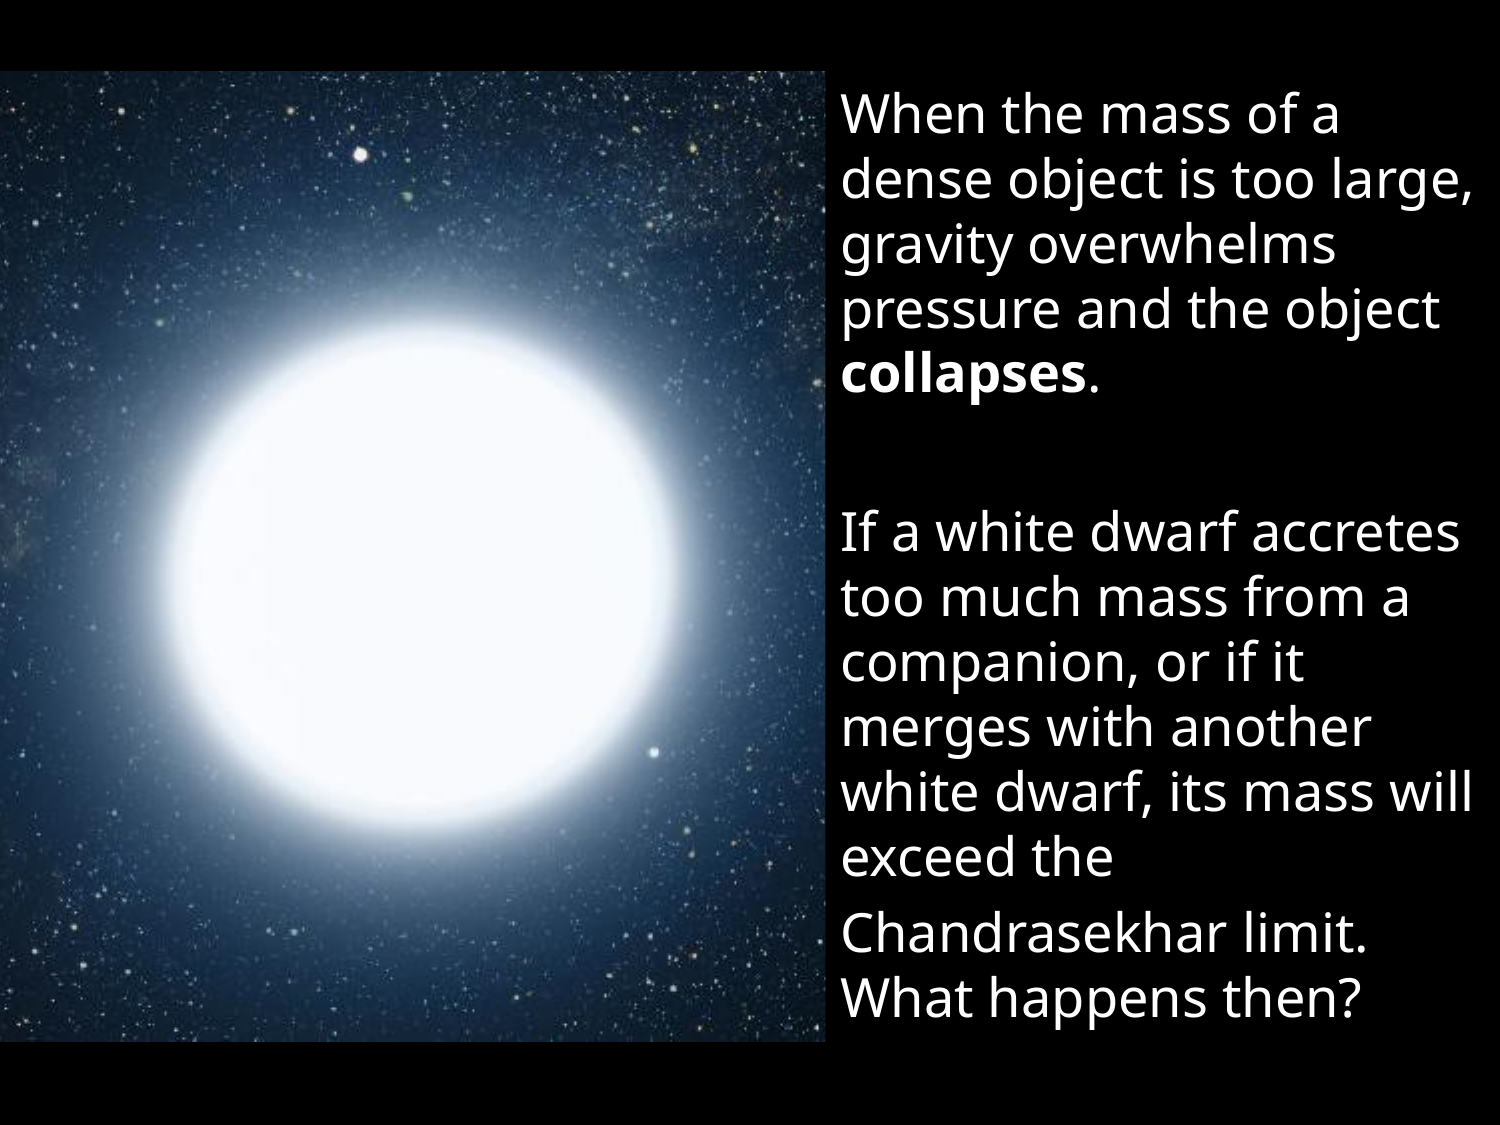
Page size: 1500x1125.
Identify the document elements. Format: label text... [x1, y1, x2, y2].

text_box When the mass of a dense object is too large, gravity overwhelms pressure and the object collapses. If a white dwarf accretes too much mass from a companion, or if it merges with another white dwarf, its mass will exceed the Chandrasekhar limit. What happens then? [825, 71, 1500, 1125]
picture [0, 71, 825, 1042]
